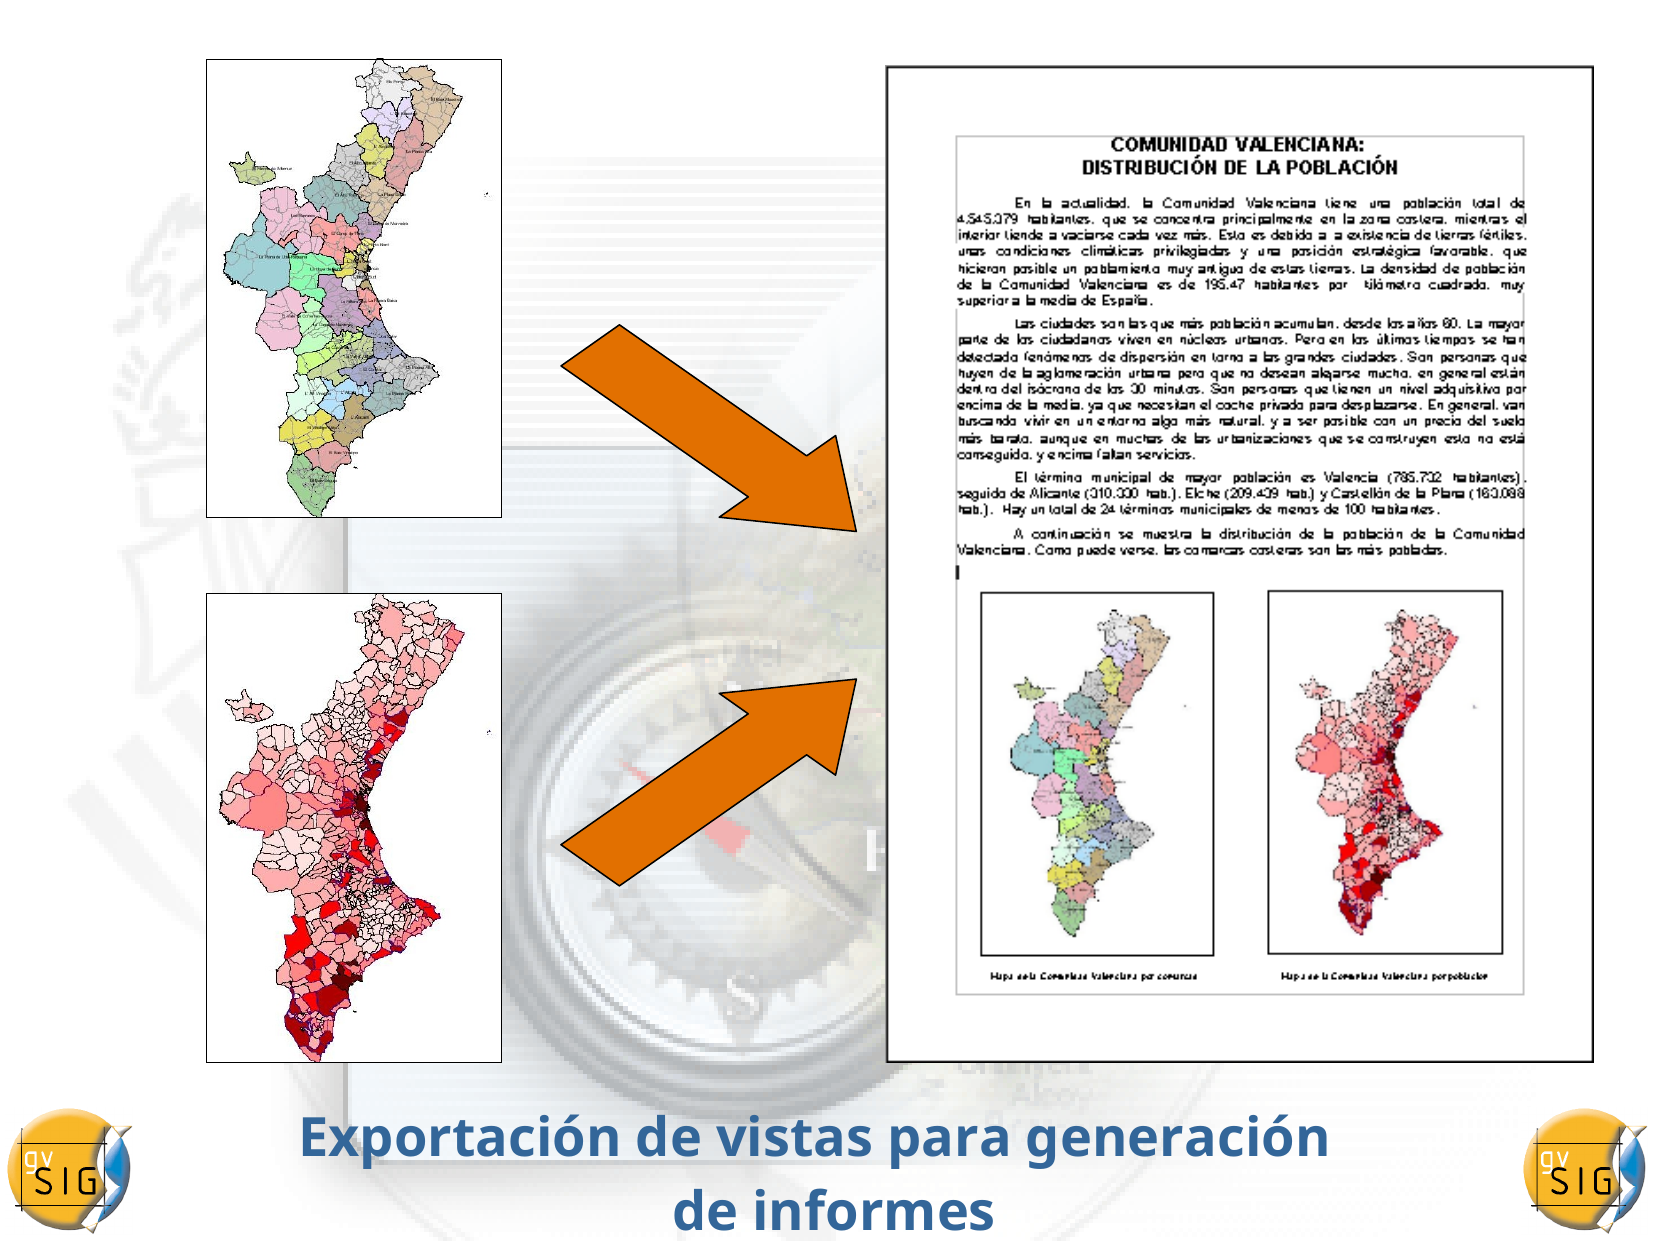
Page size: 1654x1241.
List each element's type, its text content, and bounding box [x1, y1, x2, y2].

chart [885, 65, 1594, 1063]
text_box [560, 679, 857, 886]
picture [206, 58, 502, 518]
list Exportación de vistas para generación de informes [283, 1098, 1347, 1222]
picture [206, 593, 502, 1063]
picture [1521, 1107, 1648, 1235]
text_box [561, 324, 857, 532]
picture [5, 1107, 133, 1235]
